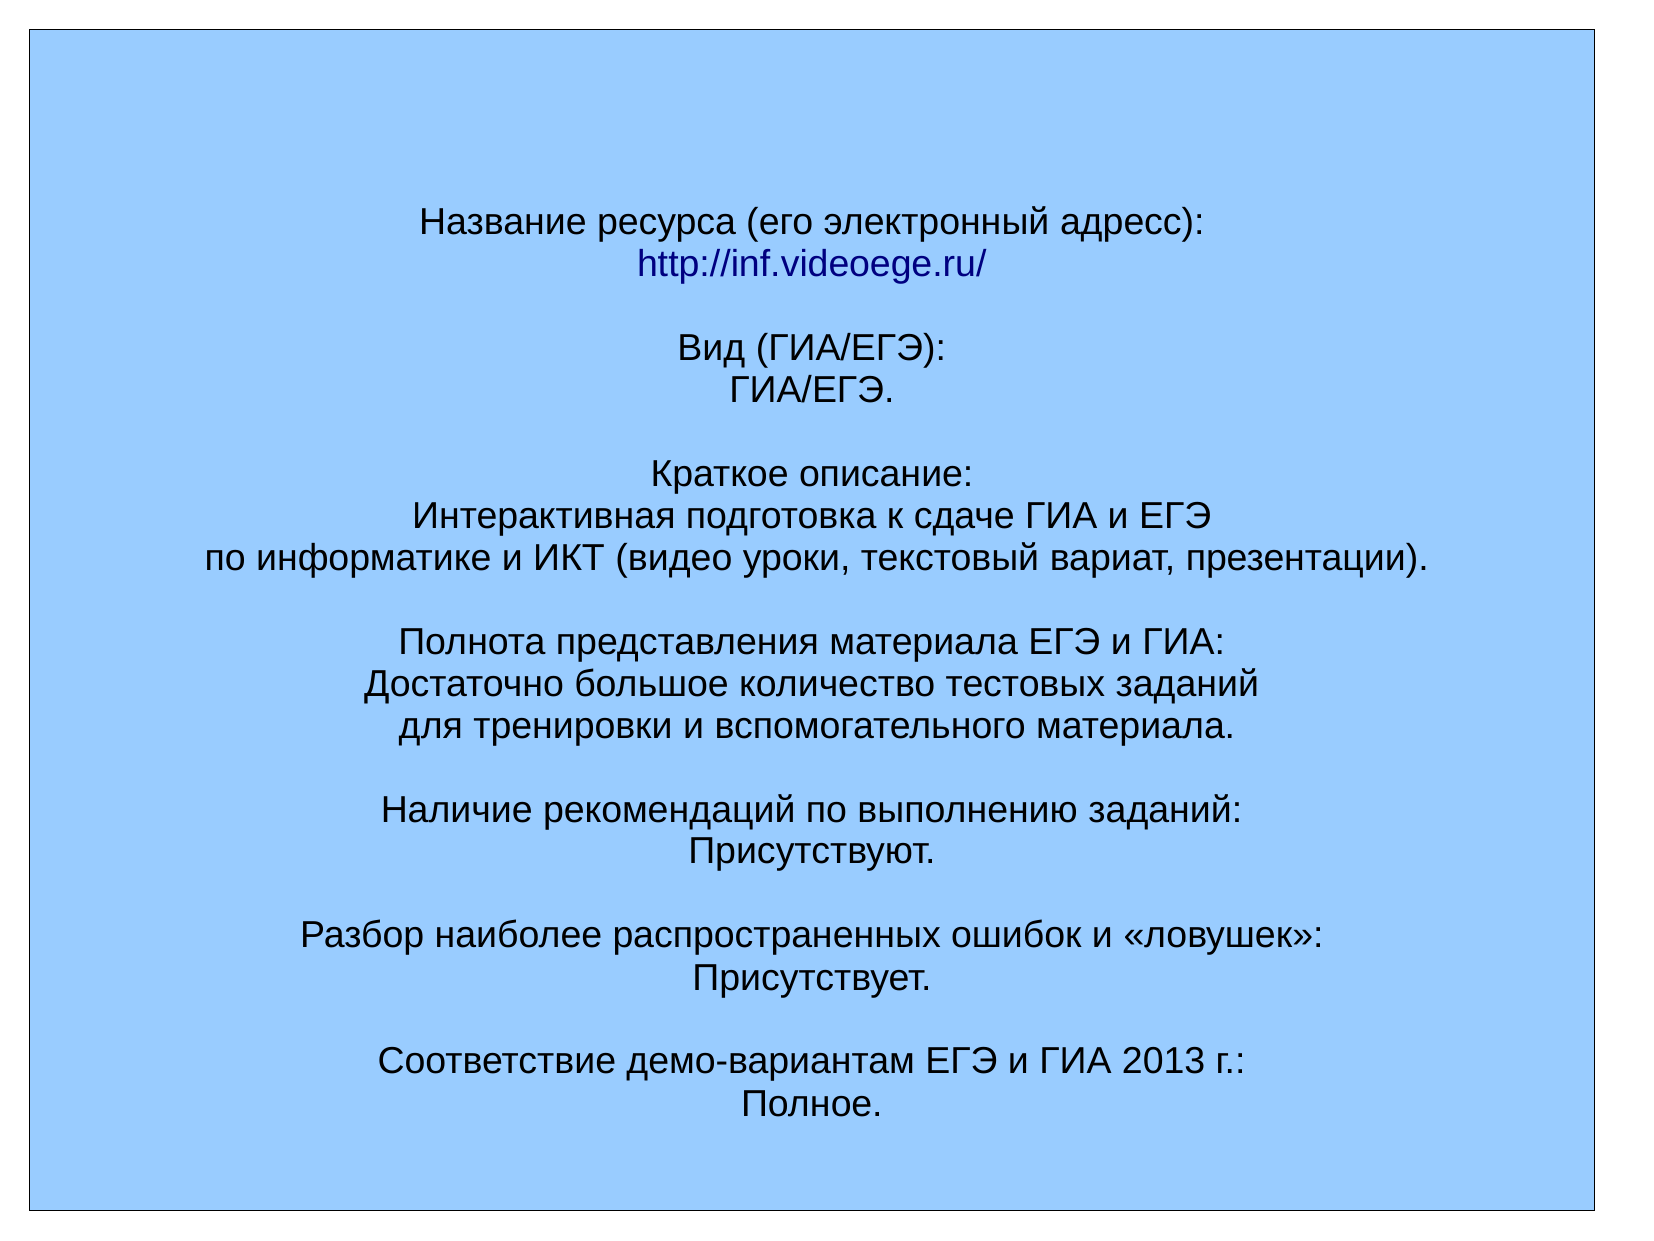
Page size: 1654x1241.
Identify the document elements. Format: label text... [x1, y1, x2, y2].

text_box Название ресурса (его электронный адресс): http://inf.videoege.ru/ Вид (ГИА/ЕГЭ): ГИА/ЕГЭ. Краткое описание: Интерактивная подготовка к сдаче ГИА и ЕГЭ по информатике и ИКТ (видео уроки, текстовый вариат, презентации). Полнота представления материала ЕГЭ и ГИА: Достаточно большое количество тестовых заданий для тренировки и вспомогательного материала. Наличие рекомендаций по выполнению заданий: Присутствуют. Разбор наиболее распространенных ошибок и «ловушек»: Присутствует. Соответствие демо-вариантам ЕГЭ и ГИА 2013 г.: Полное. [29, 29, 1595, 1211]
